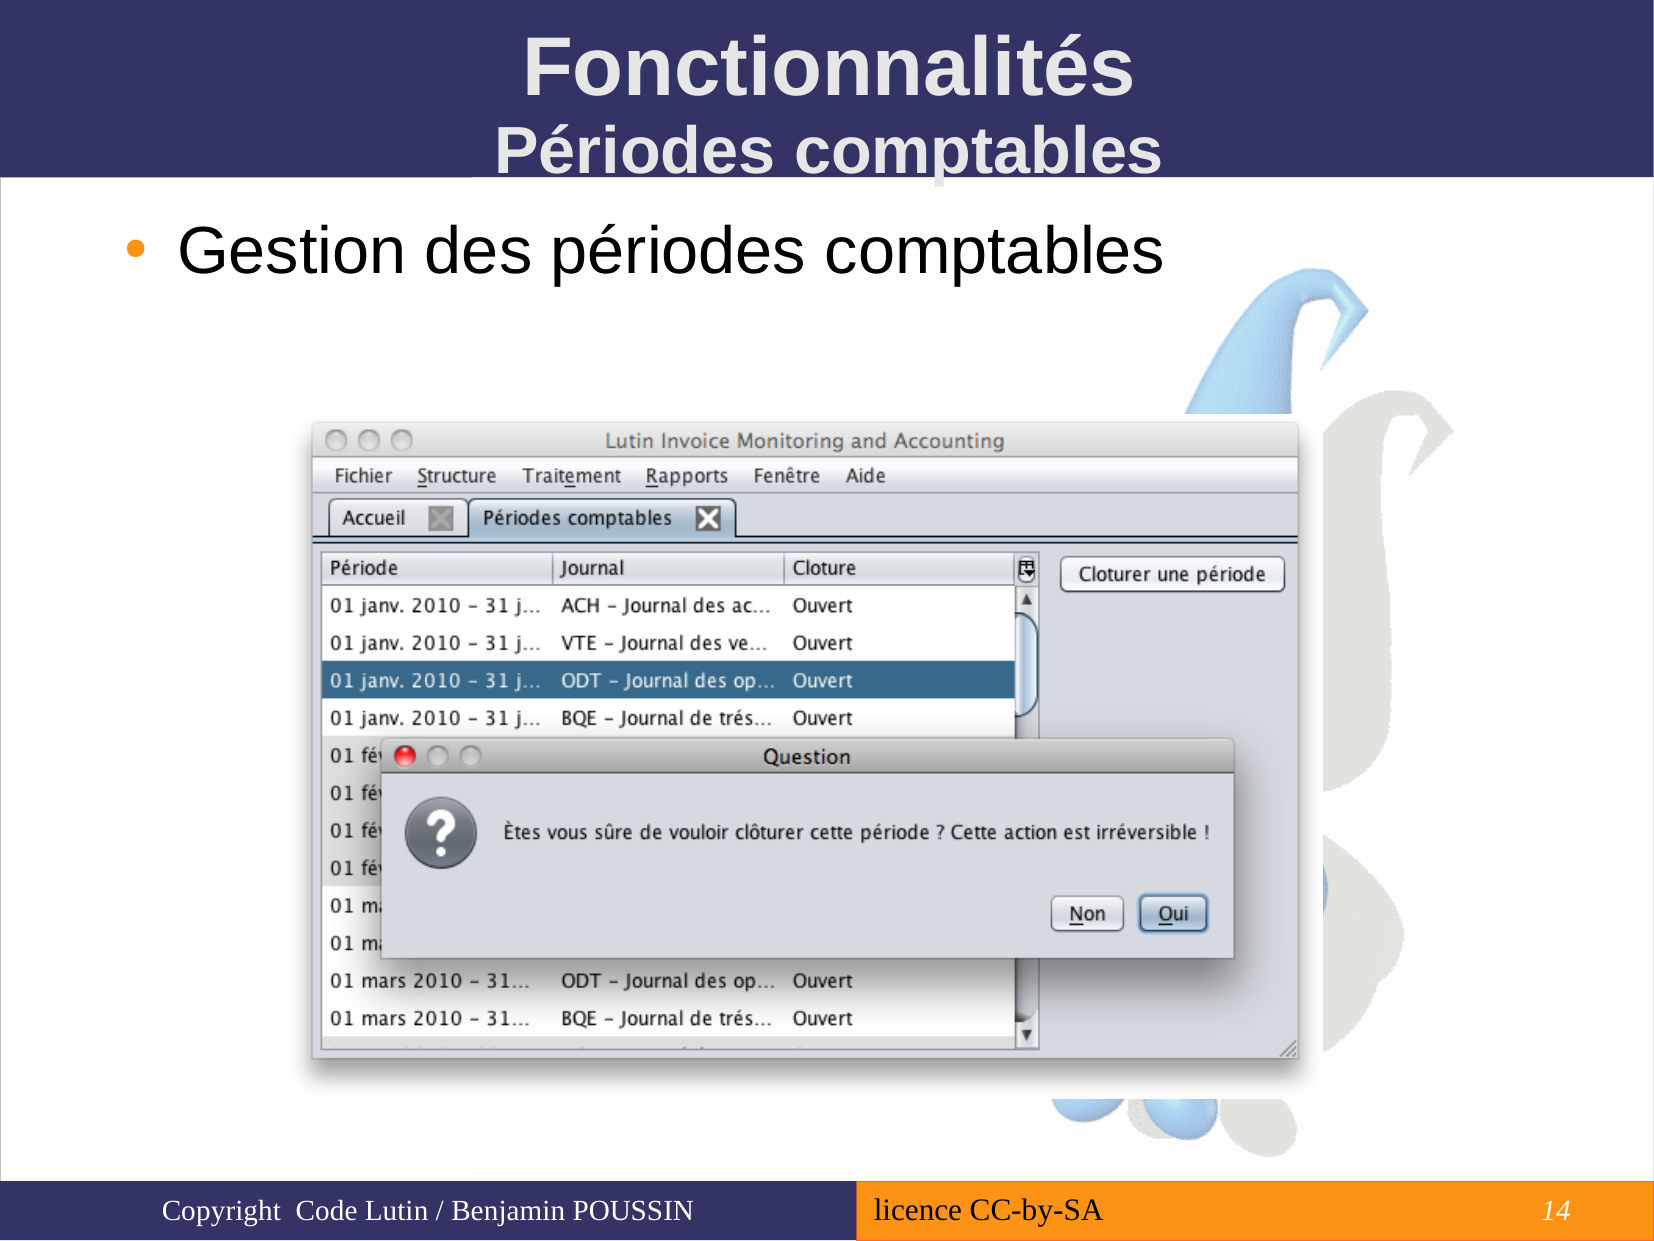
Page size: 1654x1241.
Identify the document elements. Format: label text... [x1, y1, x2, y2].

picture [288, 178, 1654, 1181]
title Fonctionnalités Périodes comptables [123, 0, 1536, 208]
list Gestion des périodes comptables [88, 212, 1595, 367]
